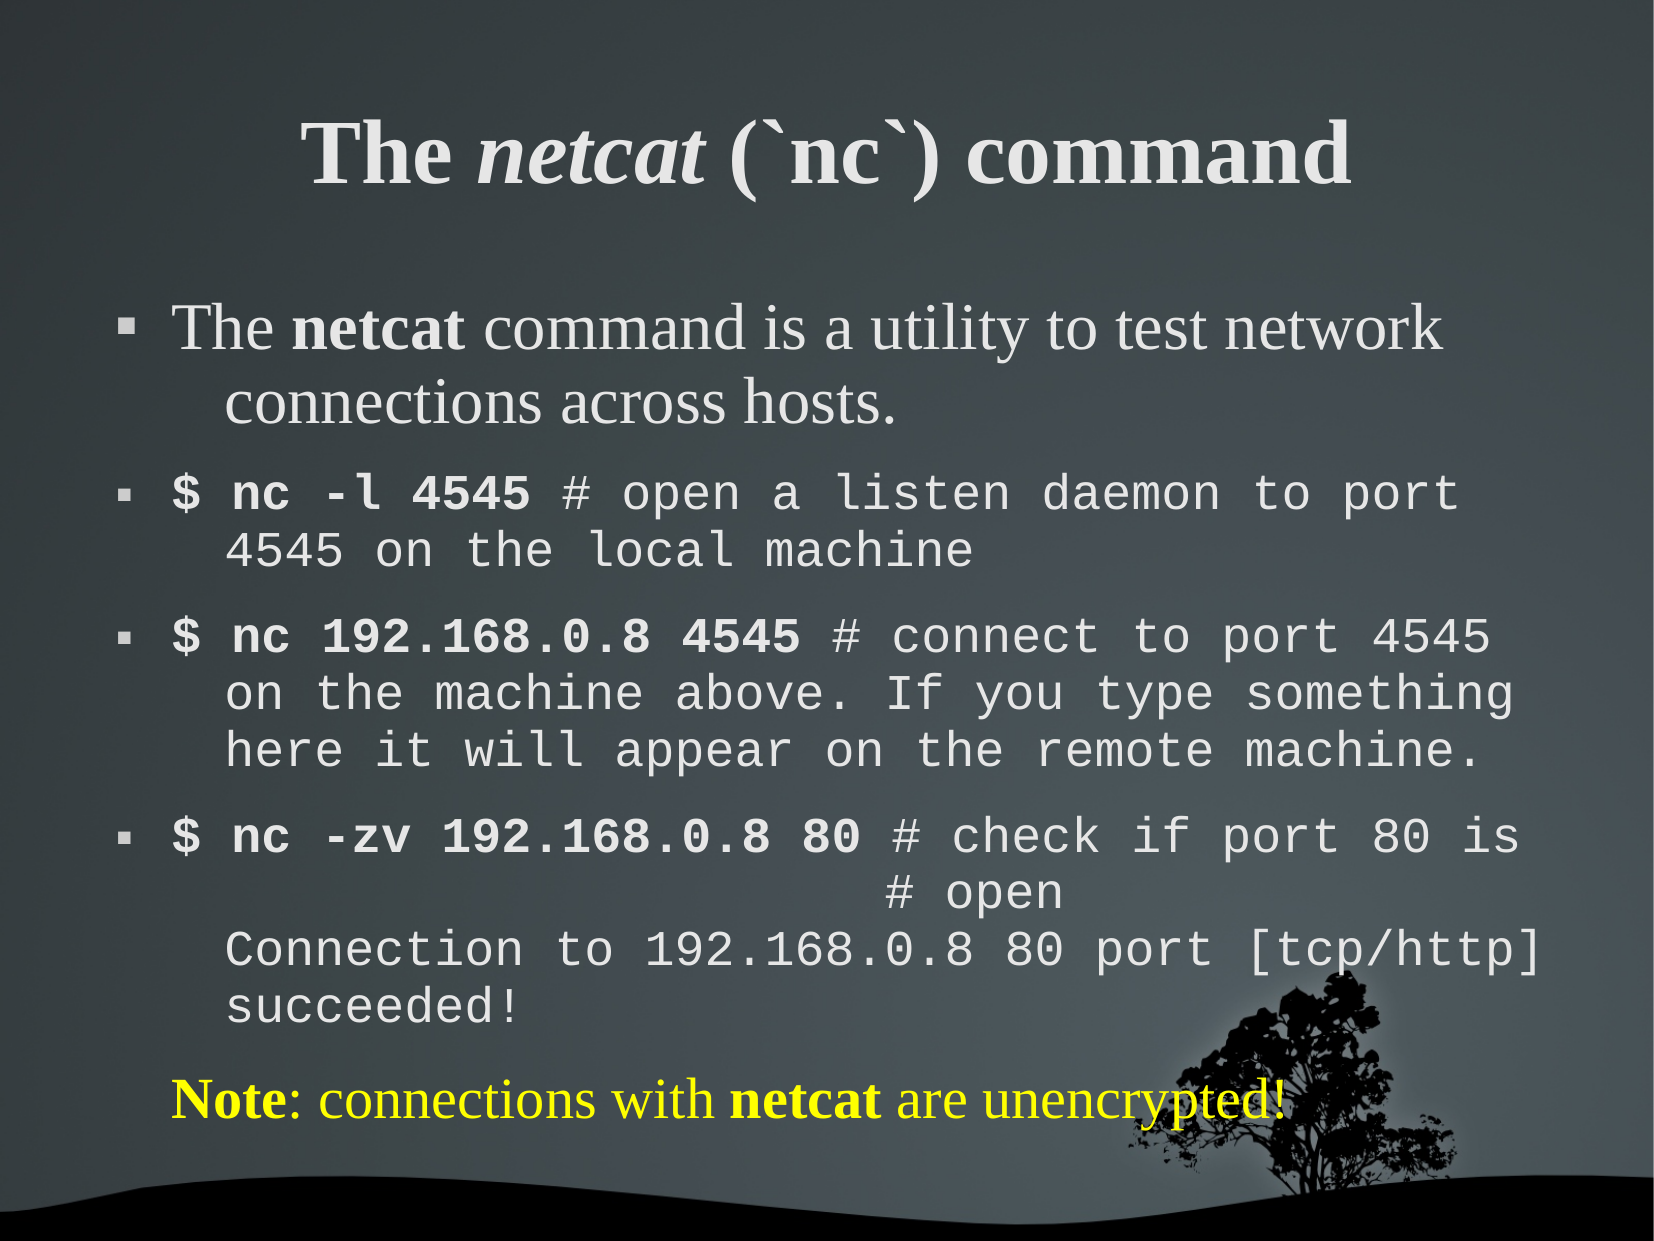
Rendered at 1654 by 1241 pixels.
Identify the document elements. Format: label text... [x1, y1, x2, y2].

list The netcat command is a utility to test network connections across hosts. $ nc -l 4545 # open a listen daemon to port 4545 on the local machine $ nc 192.168.0.8 4545 # connect to port 4545 on the machine above. If you type something here it will appear on the remote machine. $ nc -zv 192.168.0.8 80 # check if port 80 is # open Connection to 192.168.0.8 80 port [tcp/http] succeeded! Note: connections with netcat are unencrypted! [82, 290, 1571, 1132]
title The netcat (`nc`) command [82, 49, 1571, 257]
picture [0, 0, 1654, 1241]
